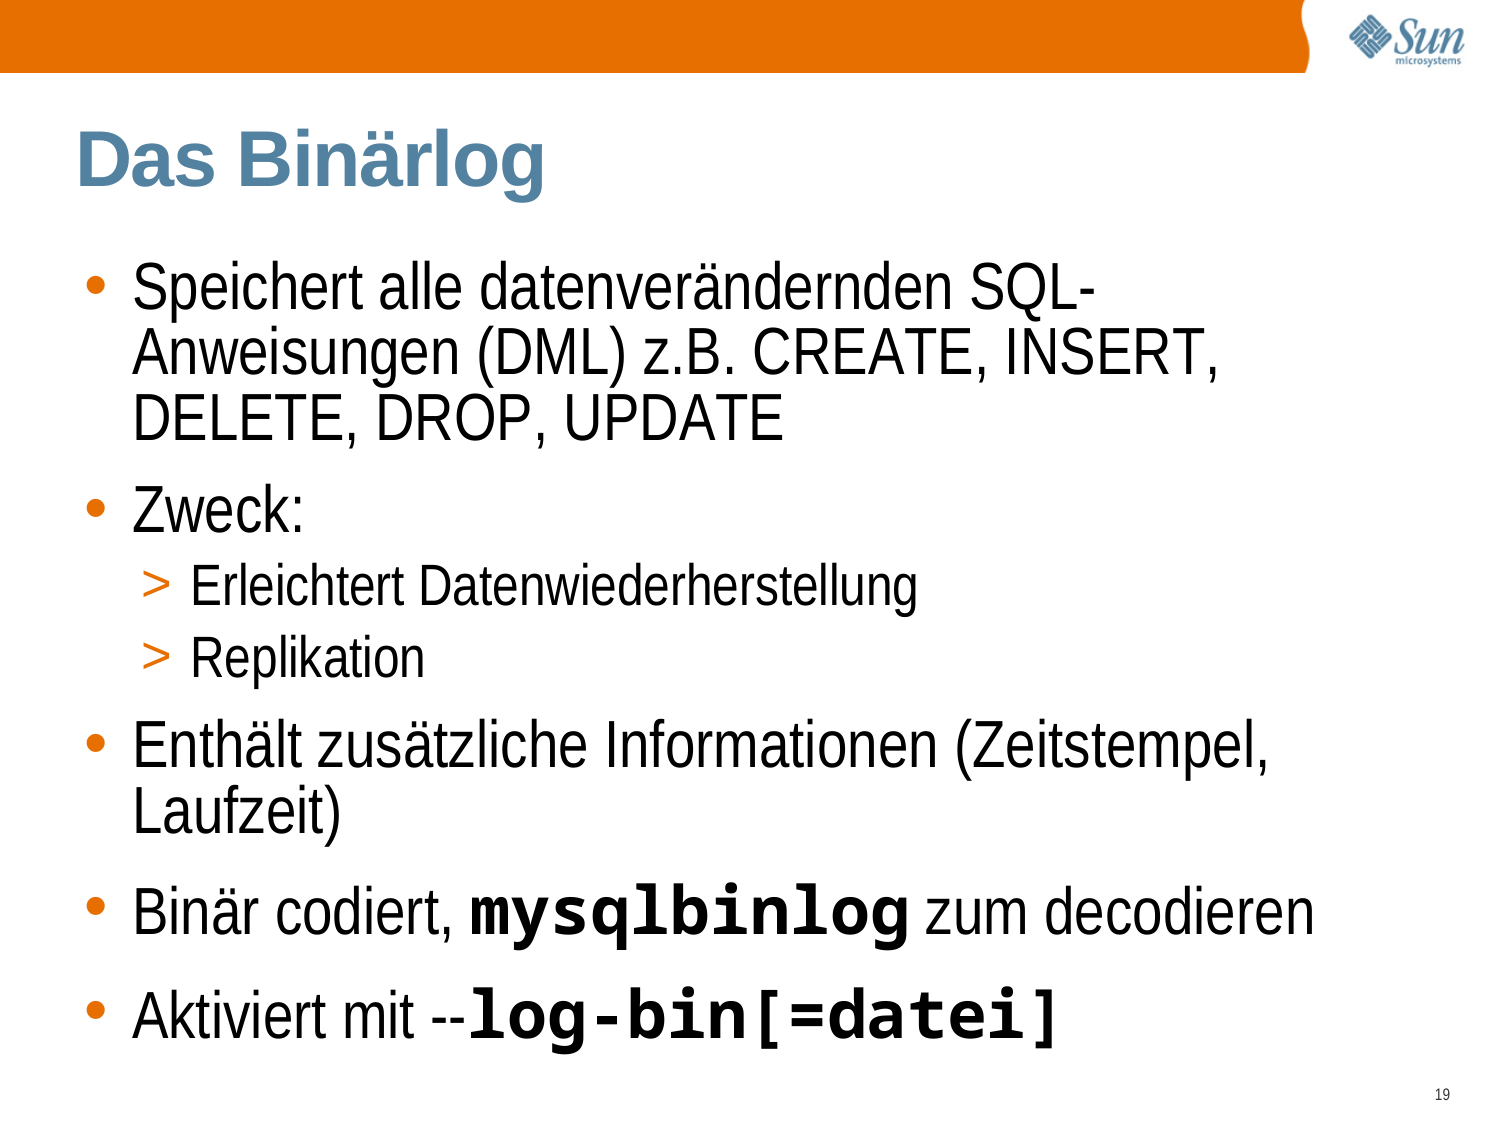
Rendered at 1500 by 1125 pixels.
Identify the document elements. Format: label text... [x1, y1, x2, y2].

title Das Binärlog [75, 123, 1437, 227]
list Speichert alle datenverändernden SQL-Anweisungen (DML) z.B. CREATE, INSERT, DELETE, DROP, UPDATE Zweck: Erleichtert Datenwiederherstellung Replikation Enthält zusätzliche Informationen (Zeitstempel, Laufzeit) Binär codiert, mysqlbinlog zum decodieren Aktiviert mit --log-bin[=datei] [64, 257, 1400, 1093]
picture [0, 0, 1500, 73]
